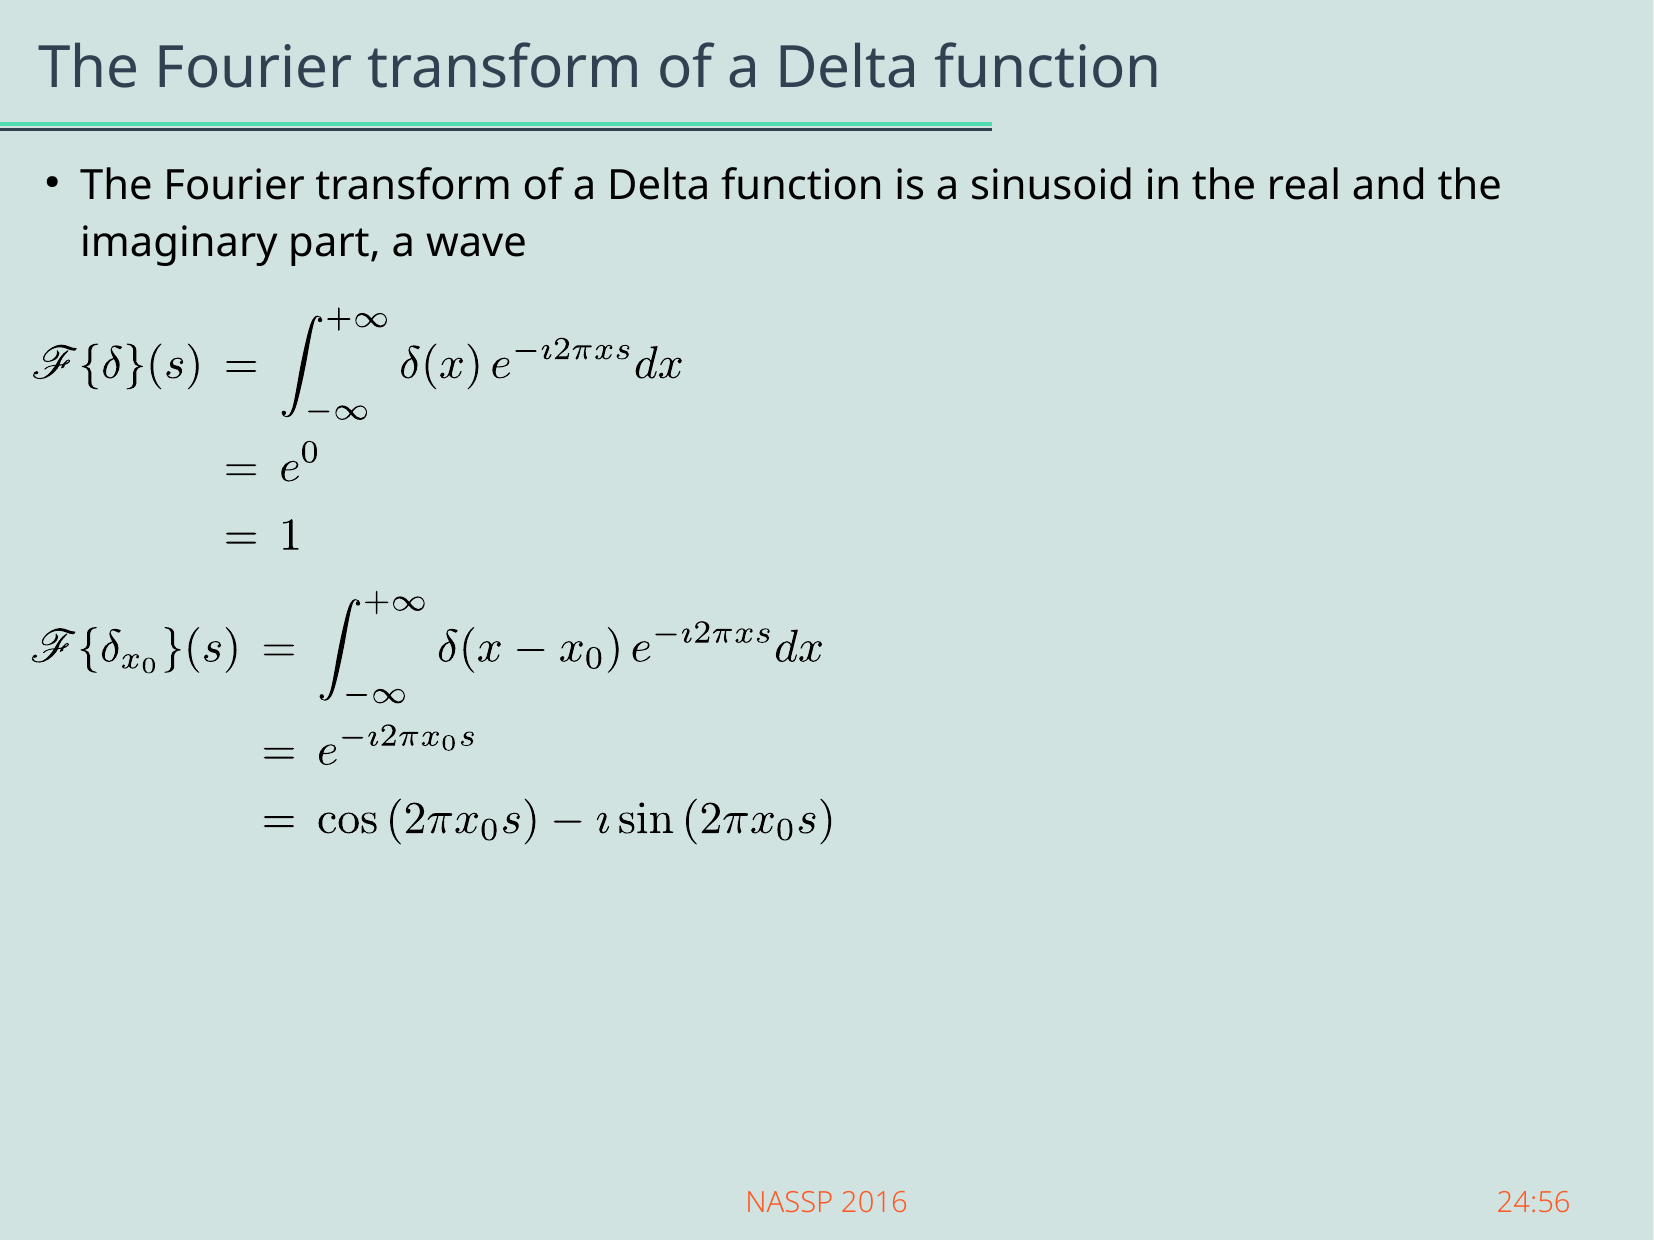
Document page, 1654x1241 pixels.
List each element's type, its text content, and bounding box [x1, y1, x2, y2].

text_box [30, 590, 836, 845]
text_box [31, 307, 684, 550]
text_box The Fourier transform of a Delta function [23, 17, 1347, 103]
text_box The Fourier transform of a Delta function is a sinusoid in the real and the imaginary part, a wave [30, 147, 1637, 1170]
